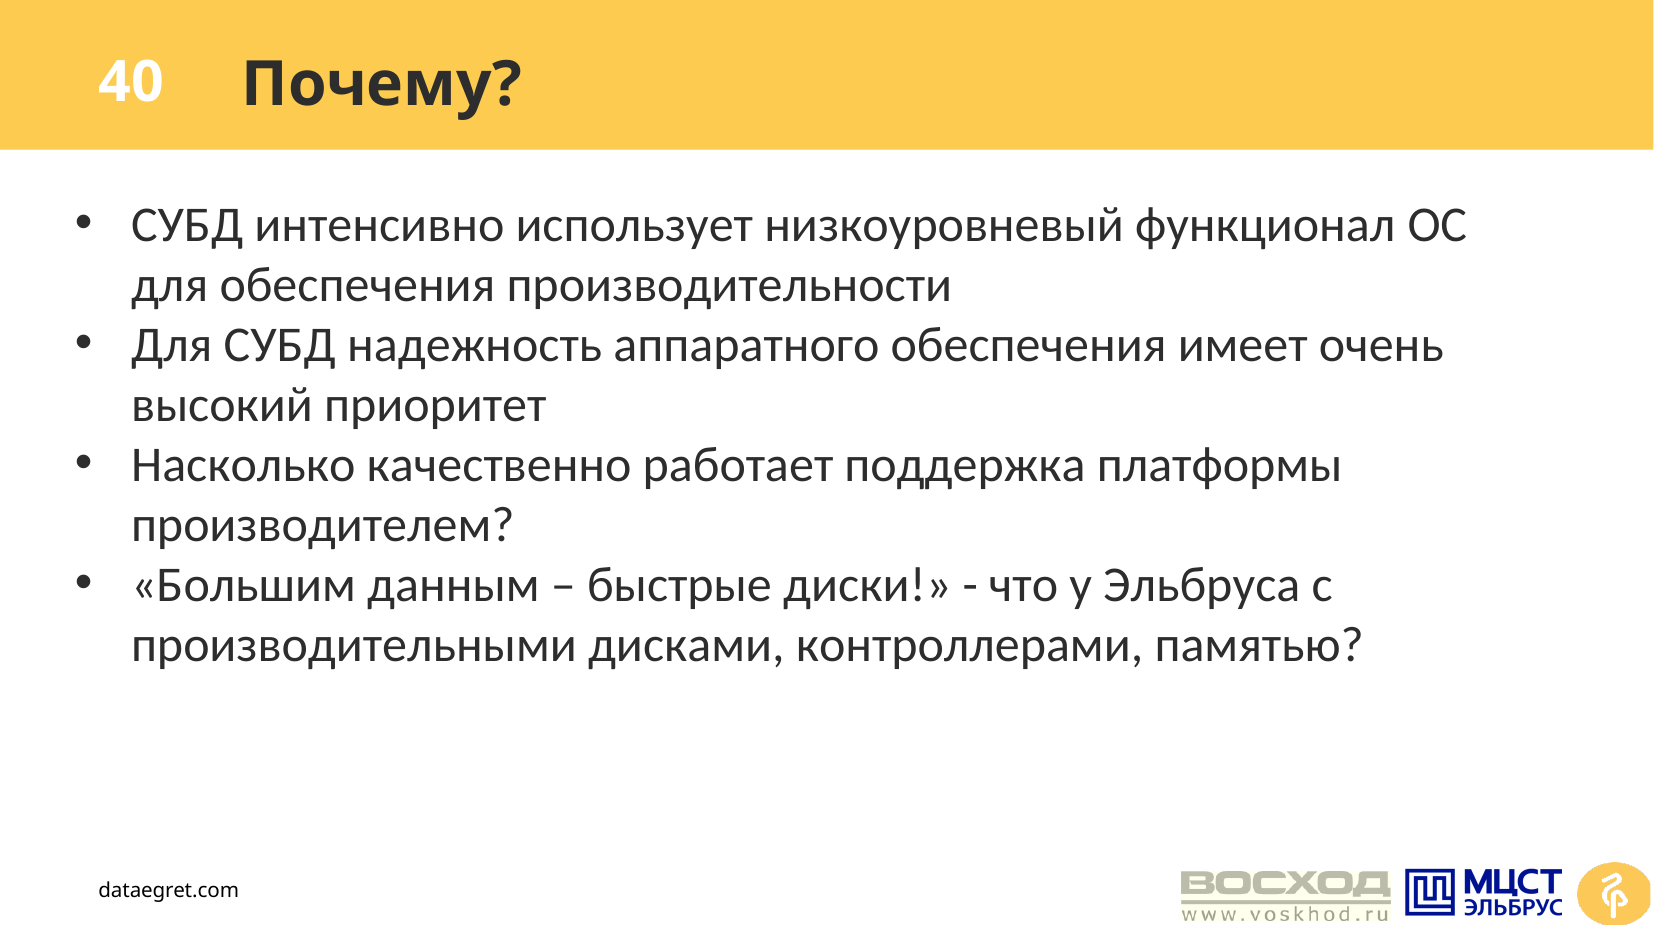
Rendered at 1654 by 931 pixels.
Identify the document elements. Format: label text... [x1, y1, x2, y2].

picture [1181, 871, 1391, 921]
picture [1402, 868, 1562, 916]
picture [1577, 862, 1651, 925]
list dataegret.com [83, 872, 889, 910]
text_box СУБД интенсивно использует низкоуровневый функционал OC для обеспечения производительности Для СУБД надежность аппаратного обеспечения имеет очень высокий приоритет Насколько качественно работает поддержка платформы производителем? «Большим данным – быстрые диски!» - что у Эльбруса с производительными дисками, контроллерами, памятью? [60, 184, 1569, 680]
list 40 [83, 44, 216, 122]
title Почему? [226, 49, 1569, 122]
